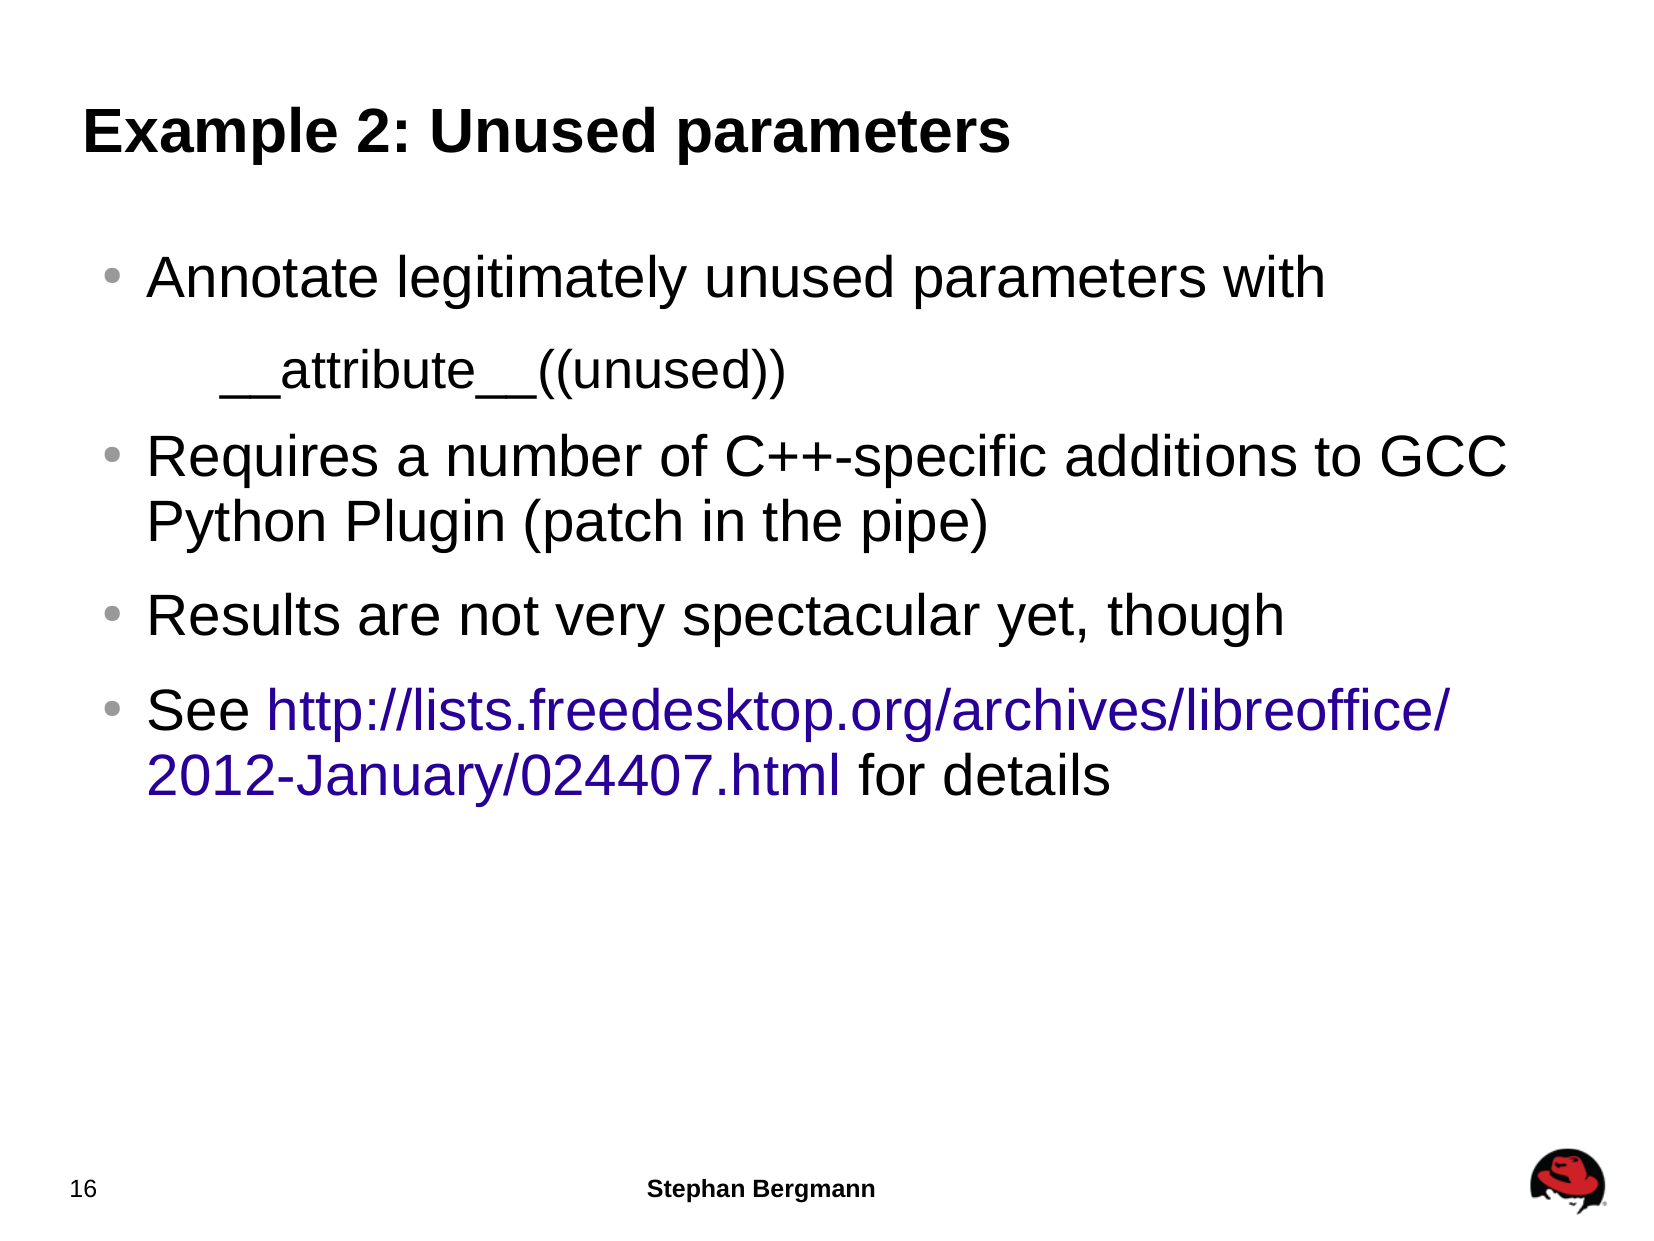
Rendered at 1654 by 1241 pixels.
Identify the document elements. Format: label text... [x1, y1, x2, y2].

title Example 2: Unused parameters [82, 37, 1571, 226]
list Annotate legitimately unused parameters with __attribute__((unused)) Requires a number of C++-specific additions to GCC Python Plugin (patch in the pipe) Results are not very spectacular yet, though See http://lists.freedesktop.org/archives/libreoffice/ 2012-January/024407.html for details [86, 244, 1576, 1039]
picture [1529, 1146, 1613, 1224]
